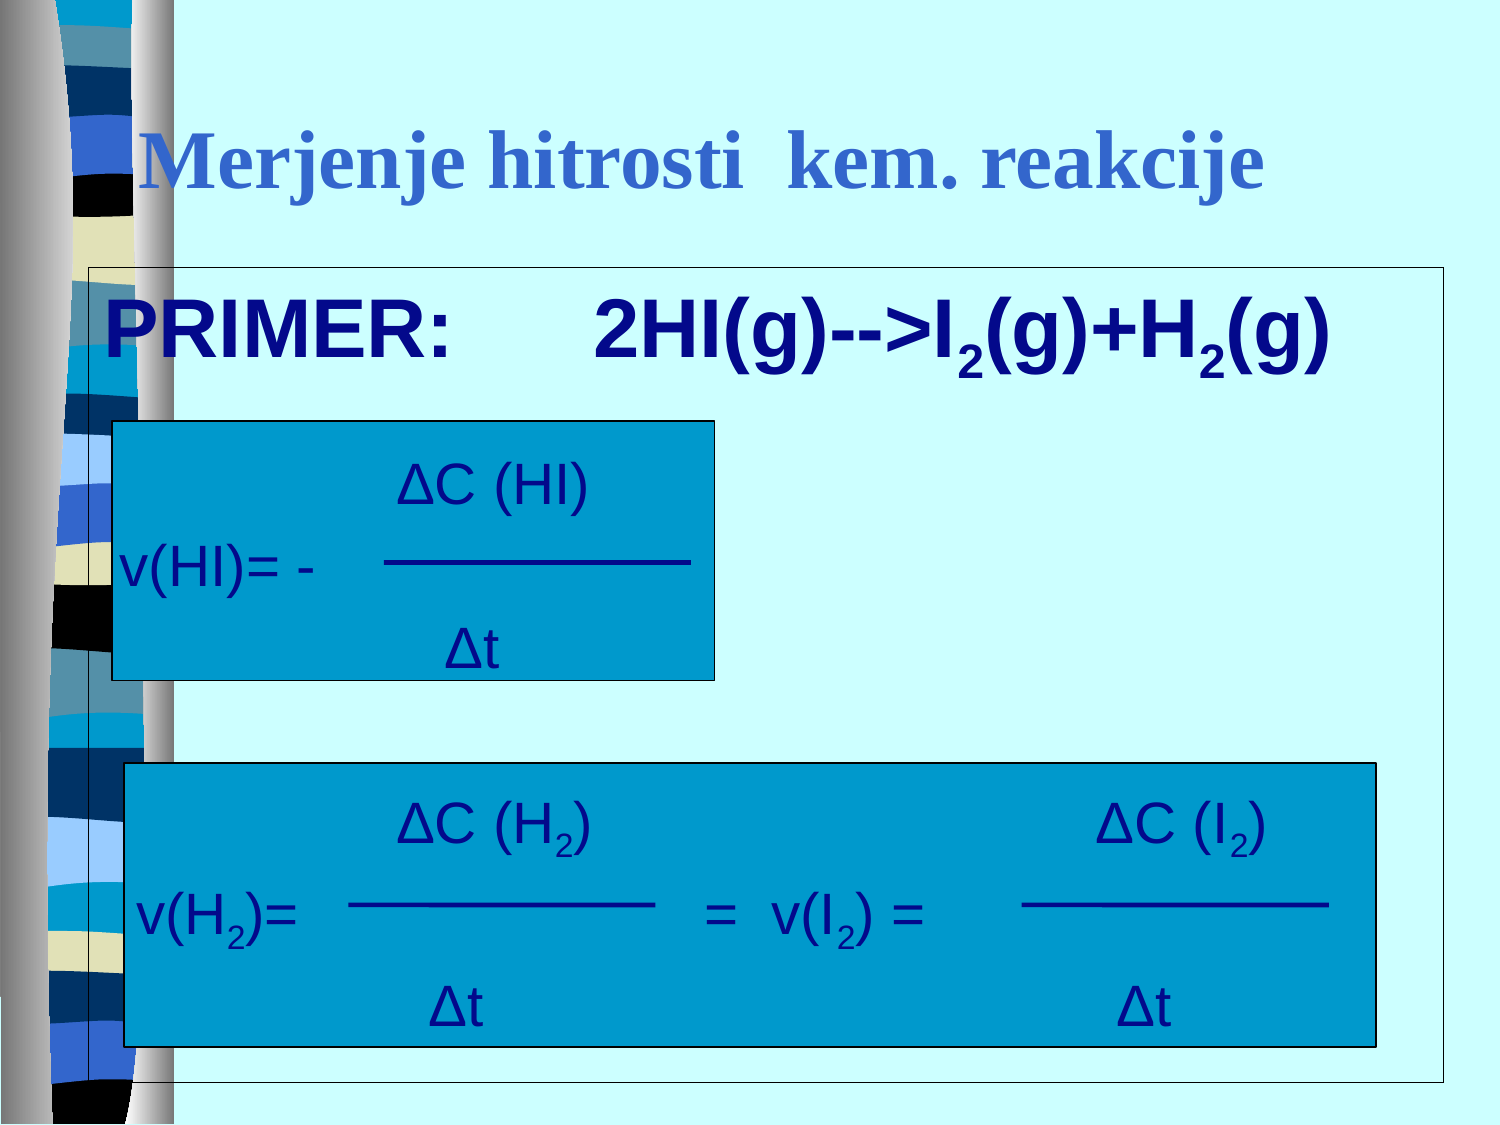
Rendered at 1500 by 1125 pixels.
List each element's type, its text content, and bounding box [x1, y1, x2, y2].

title Merjenje hitrosti kem. reakcije [123, 78, 1399, 232]
list PRIMER: 2HI(g)-->I2(g)+H2(g) ΔC (HI) v(HI)= - Δt ΔC (H2) ΔC (I2) v(H2)= = v(I2) = Δt Δt [88, 267, 1444, 1083]
